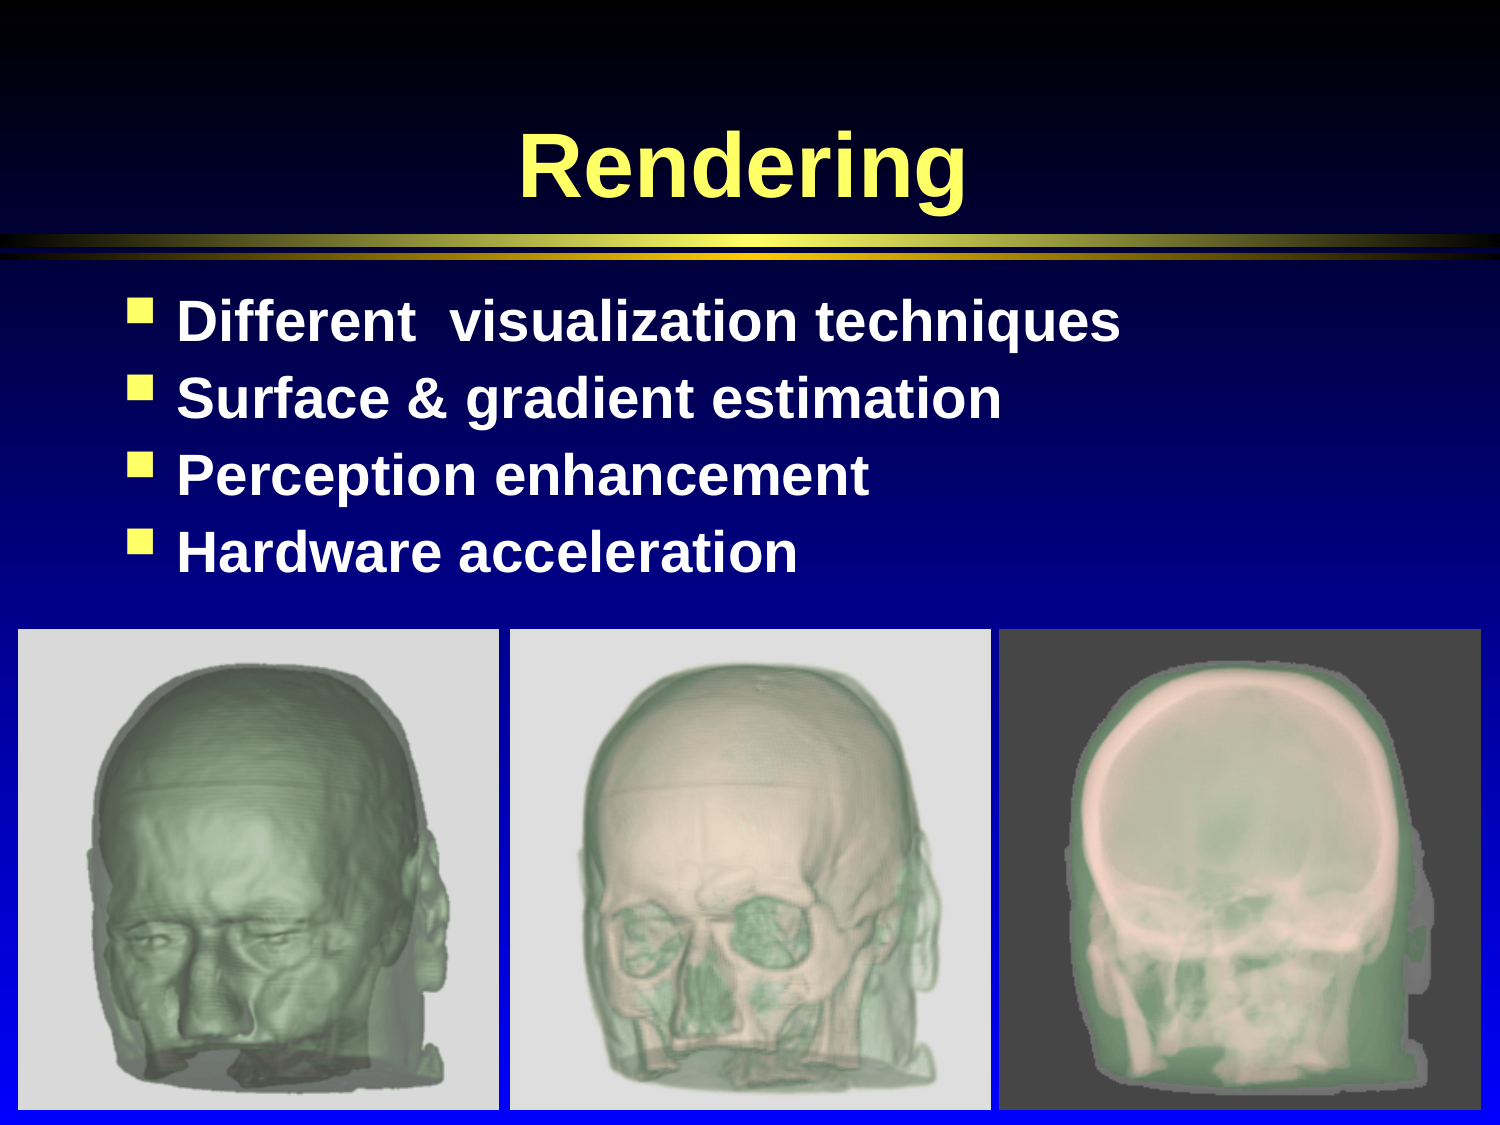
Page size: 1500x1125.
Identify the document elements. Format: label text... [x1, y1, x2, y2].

picture [510, 629, 991, 1110]
picture [18, 629, 499, 1110]
picture [999, 629, 1481, 1110]
title Rendering [99, 37, 1388, 225]
list Different visualization techniques Surface & gradient estimation Perception enhancement Hardware acceleration [105, 284, 1393, 598]
